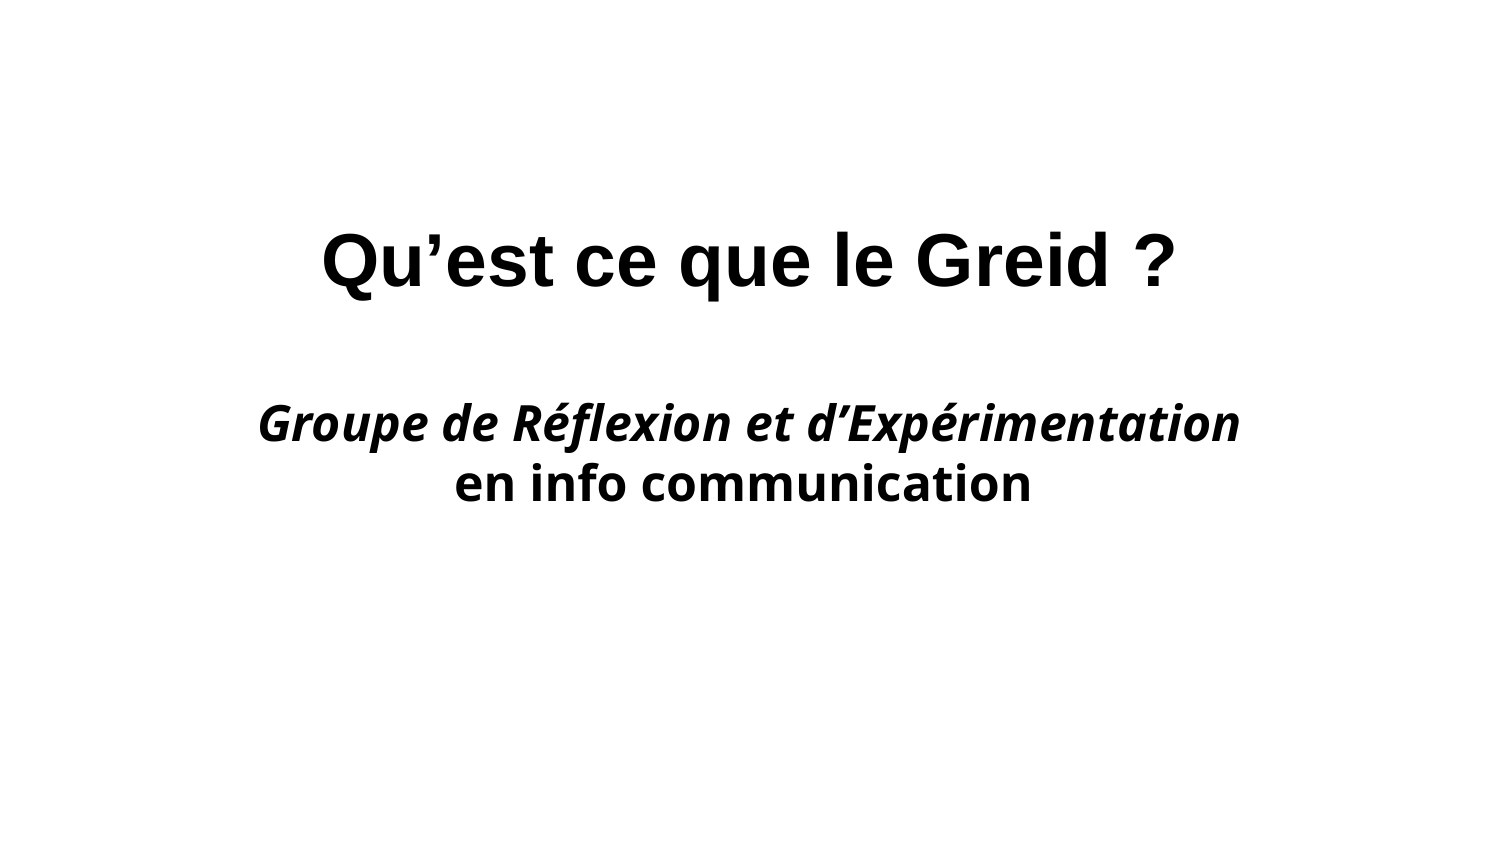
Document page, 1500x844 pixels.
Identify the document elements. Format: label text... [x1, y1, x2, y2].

title Qu’est ce que le Greid ? Groupe de Réflexion et d’Expérimentation en info communication [51, 352, 1449, 491]
